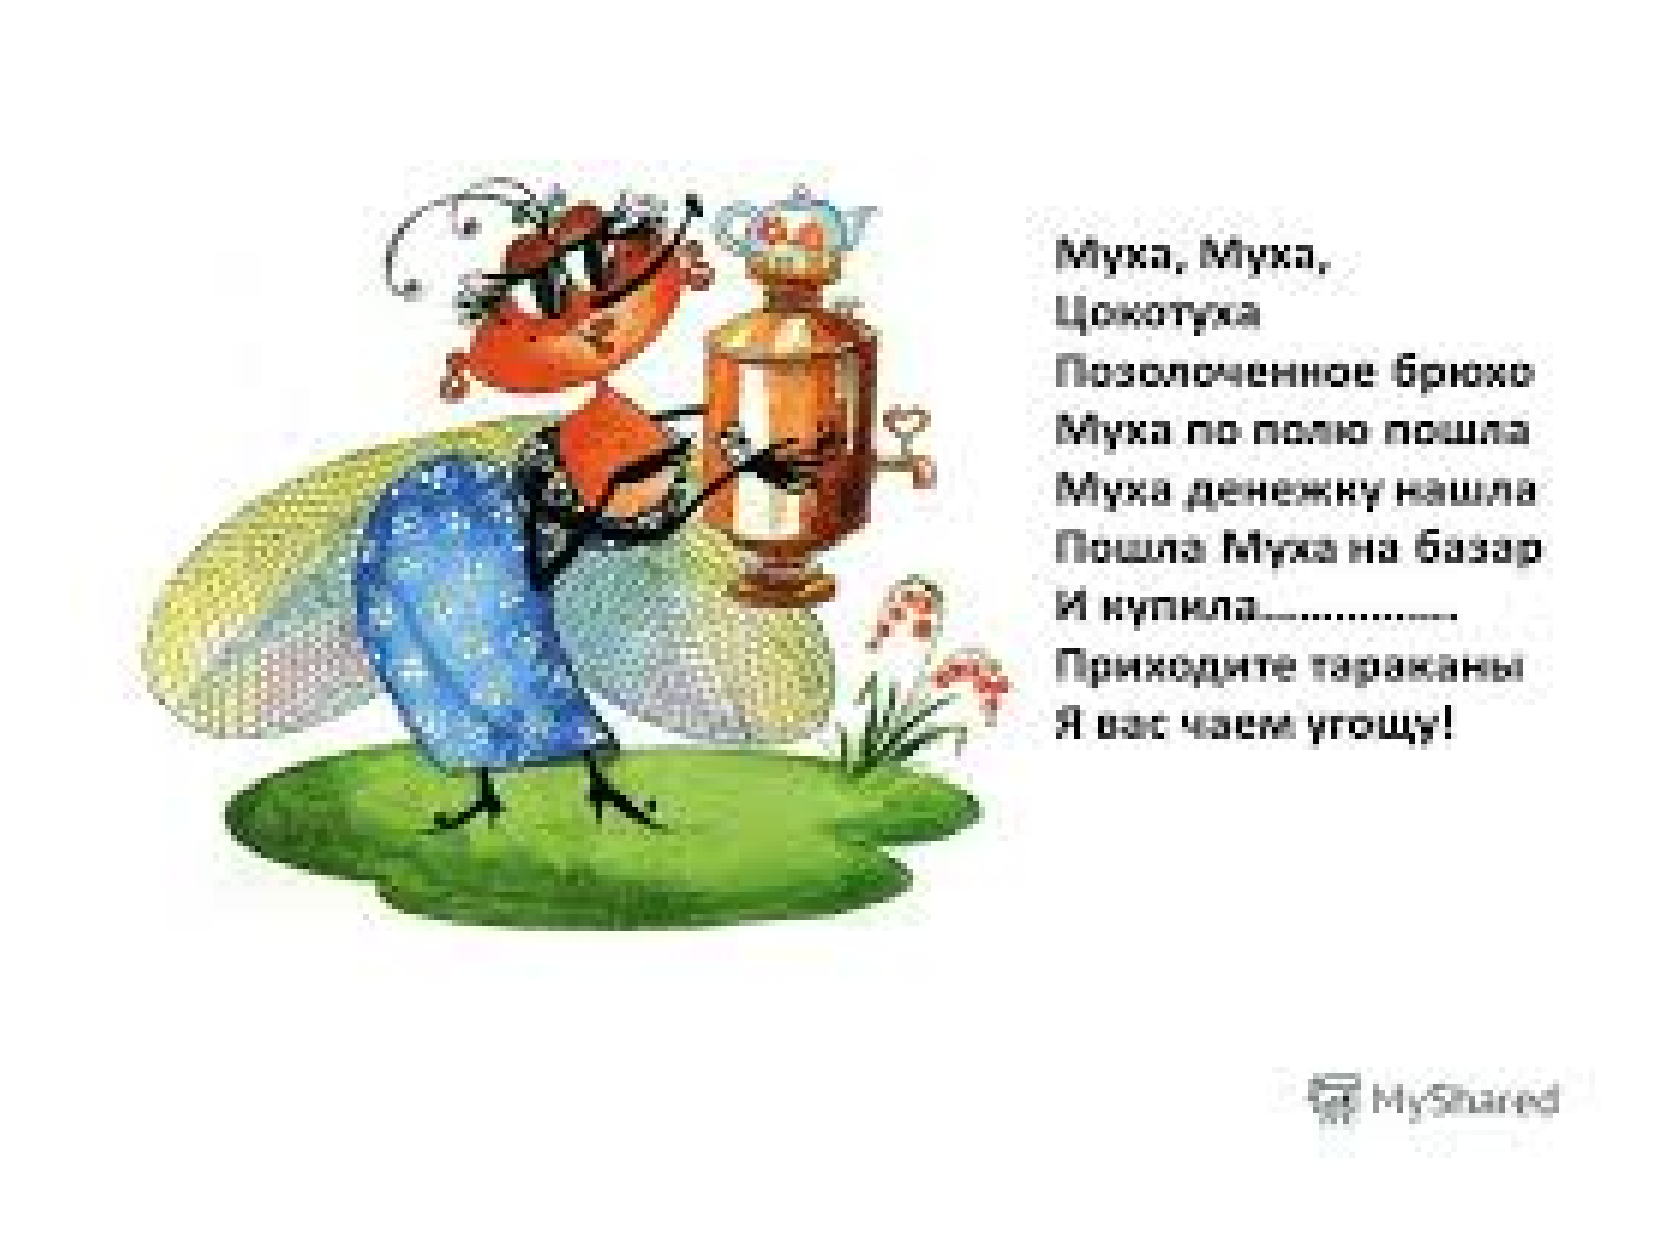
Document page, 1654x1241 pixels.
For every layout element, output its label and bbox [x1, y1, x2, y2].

picture [70, 70, 1619, 1170]
